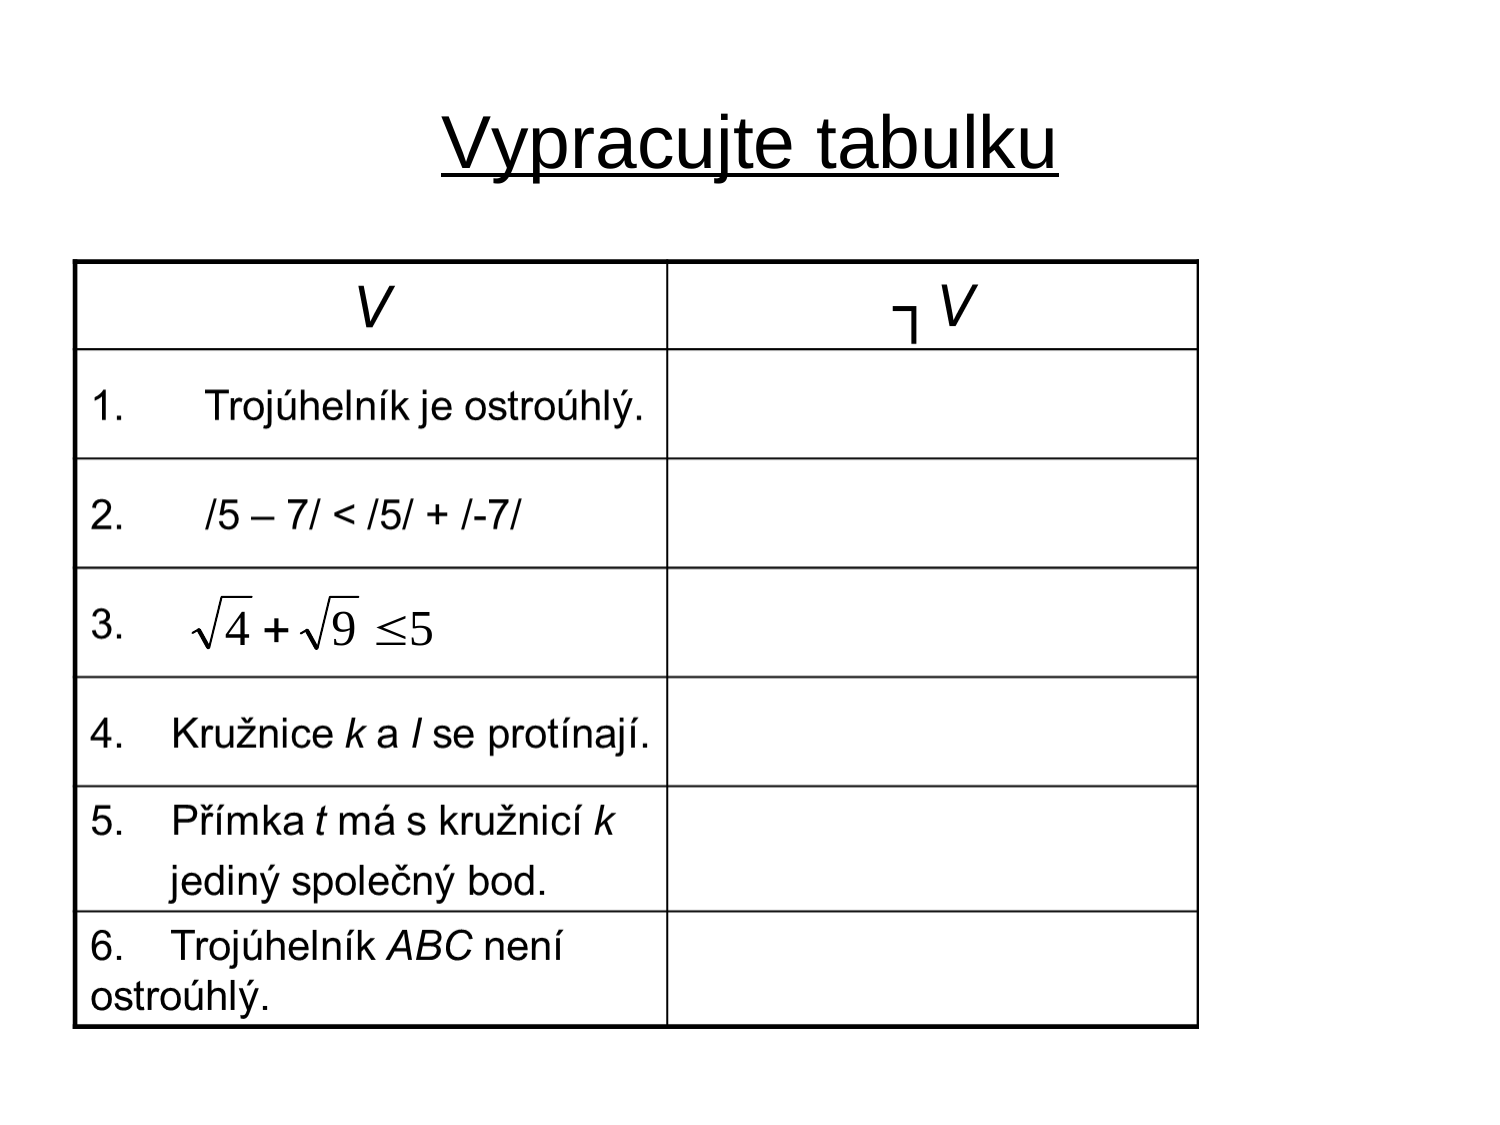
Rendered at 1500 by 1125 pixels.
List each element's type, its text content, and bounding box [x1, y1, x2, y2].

picture [65, 252, 1199, 1045]
chart [183, 586, 443, 662]
title Vypracujte tabulku [75, 45, 1426, 233]
